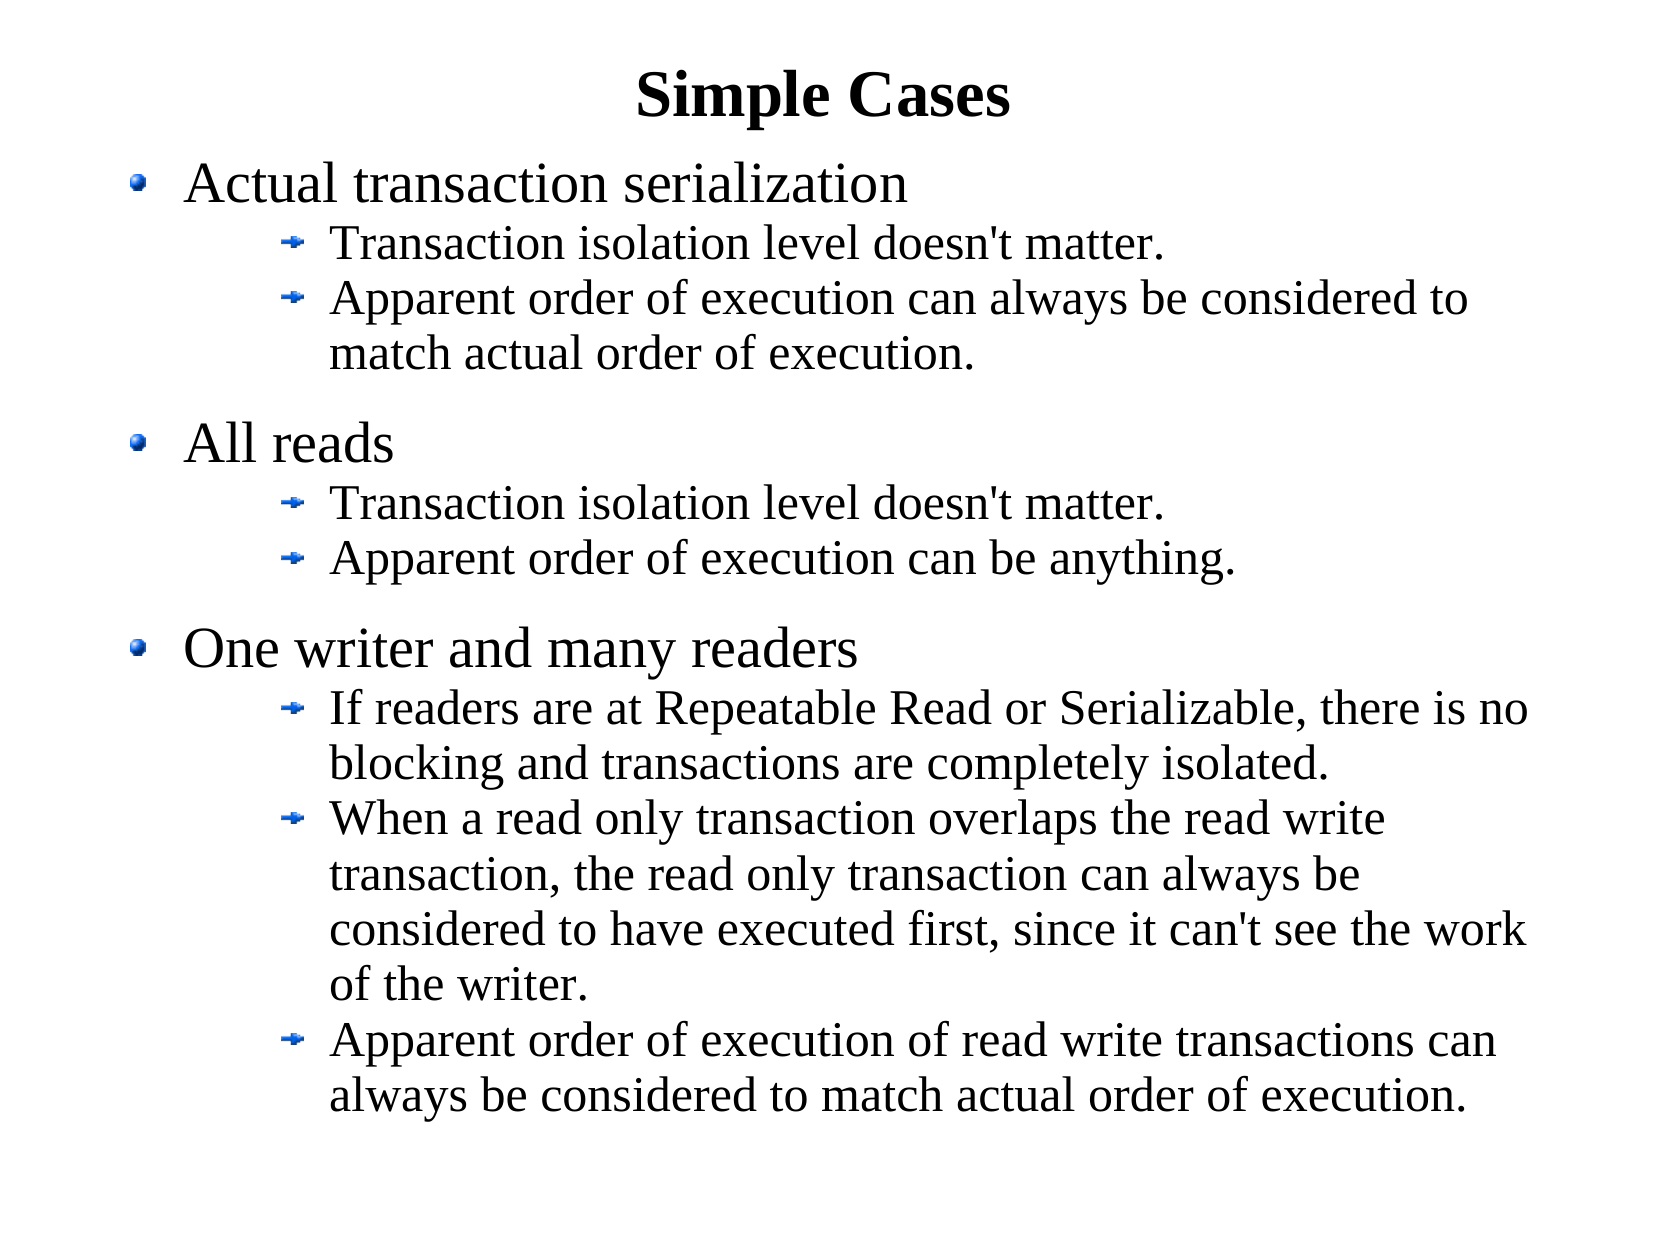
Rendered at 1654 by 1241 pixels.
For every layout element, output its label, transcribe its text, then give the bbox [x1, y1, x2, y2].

title Simple Cases [112, 37, 1535, 150]
list Actual transaction serialization Transaction isolation level doesn't matter. Apparent order of execution can always be considered to match actual order of execution. All reads Transaction isolation level doesn't matter. Apparent order of execution can be anything. One writer and many readers If readers are at Repeatable Read or Serializable, there is no blocking and transactions are completely isolated. When a read only transaction overlaps the read write transaction, the read only transaction can always be considered to have executed first, since it can't see the work of the writer. Apparent order of execution of read write transactions can always be considered to match actual order of execution. [112, 150, 1536, 1201]
